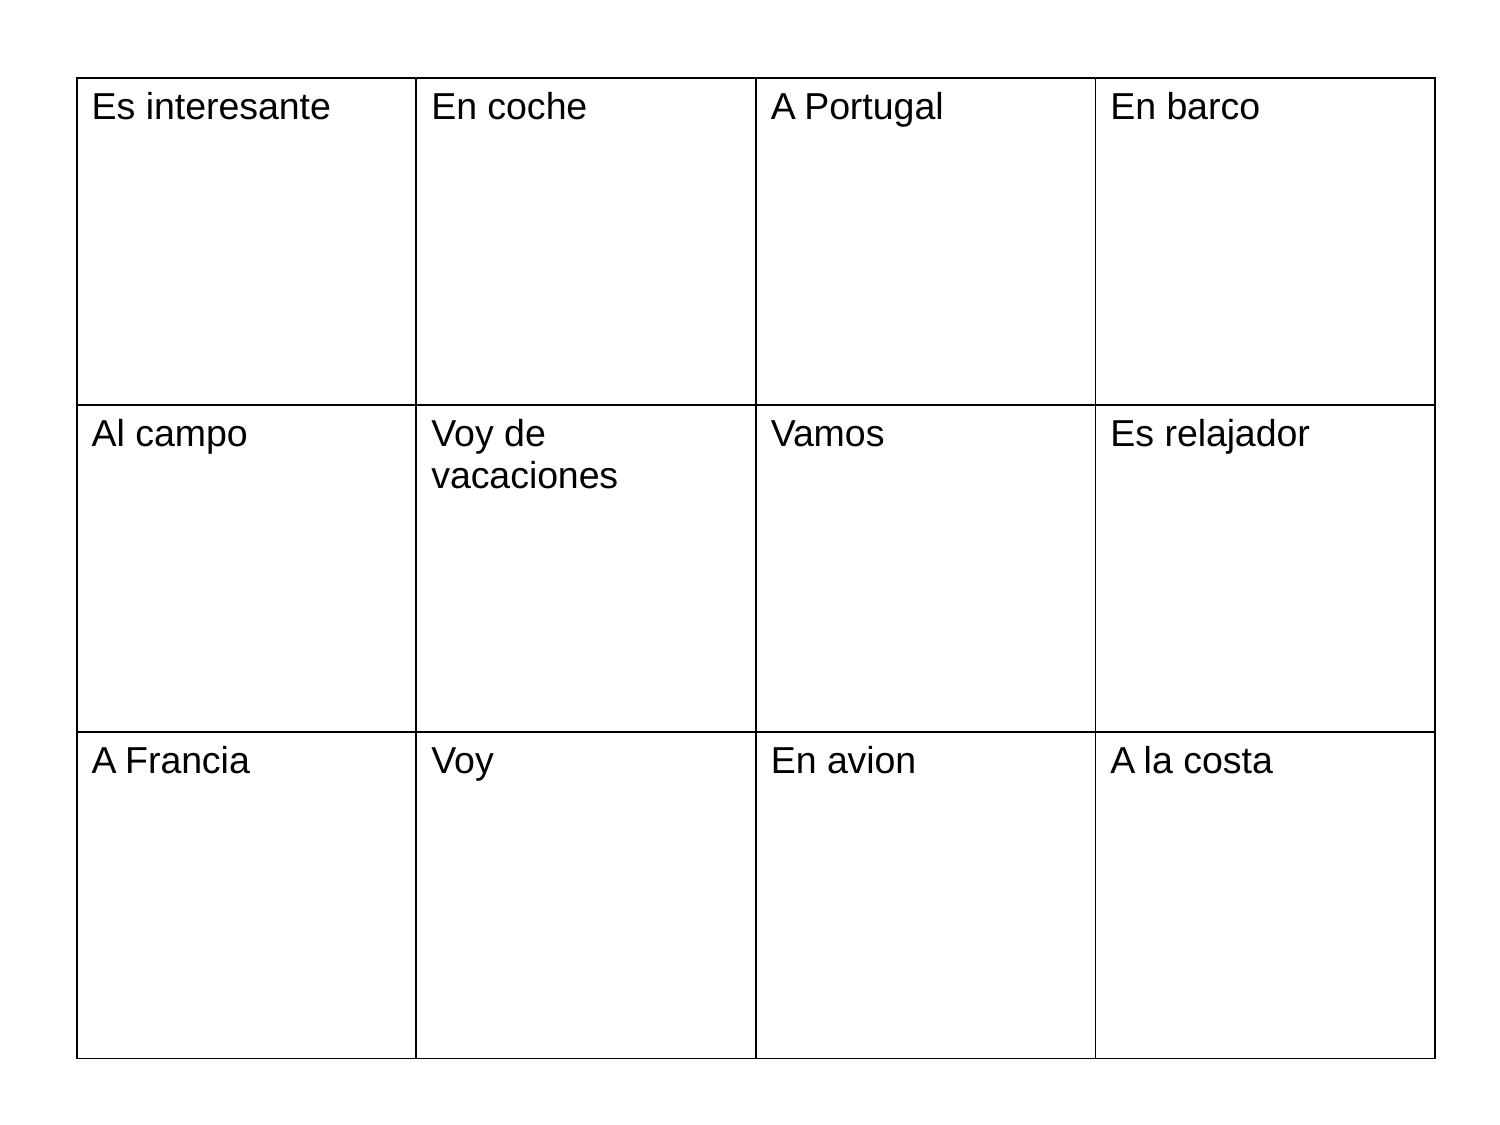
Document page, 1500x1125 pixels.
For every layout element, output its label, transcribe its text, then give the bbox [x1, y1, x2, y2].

table_header En barco [1096, 79, 1434, 404]
table_cell A Francia [78, 733, 415, 1058]
table_cell Al campo [78, 406, 415, 731]
table_cell Voy [417, 733, 755, 1058]
table_cell Vamos [757, 406, 1095, 731]
table_header A Portugal [757, 79, 1095, 404]
table_header En coche [417, 79, 755, 404]
table_cell Voy de vacaciones [417, 406, 755, 731]
table_header Es interesante [78, 79, 415, 404]
table_cell En avion [757, 733, 1095, 1058]
table_cell A la costa [1096, 733, 1434, 1058]
table_cell Es relajador [1096, 406, 1434, 731]
